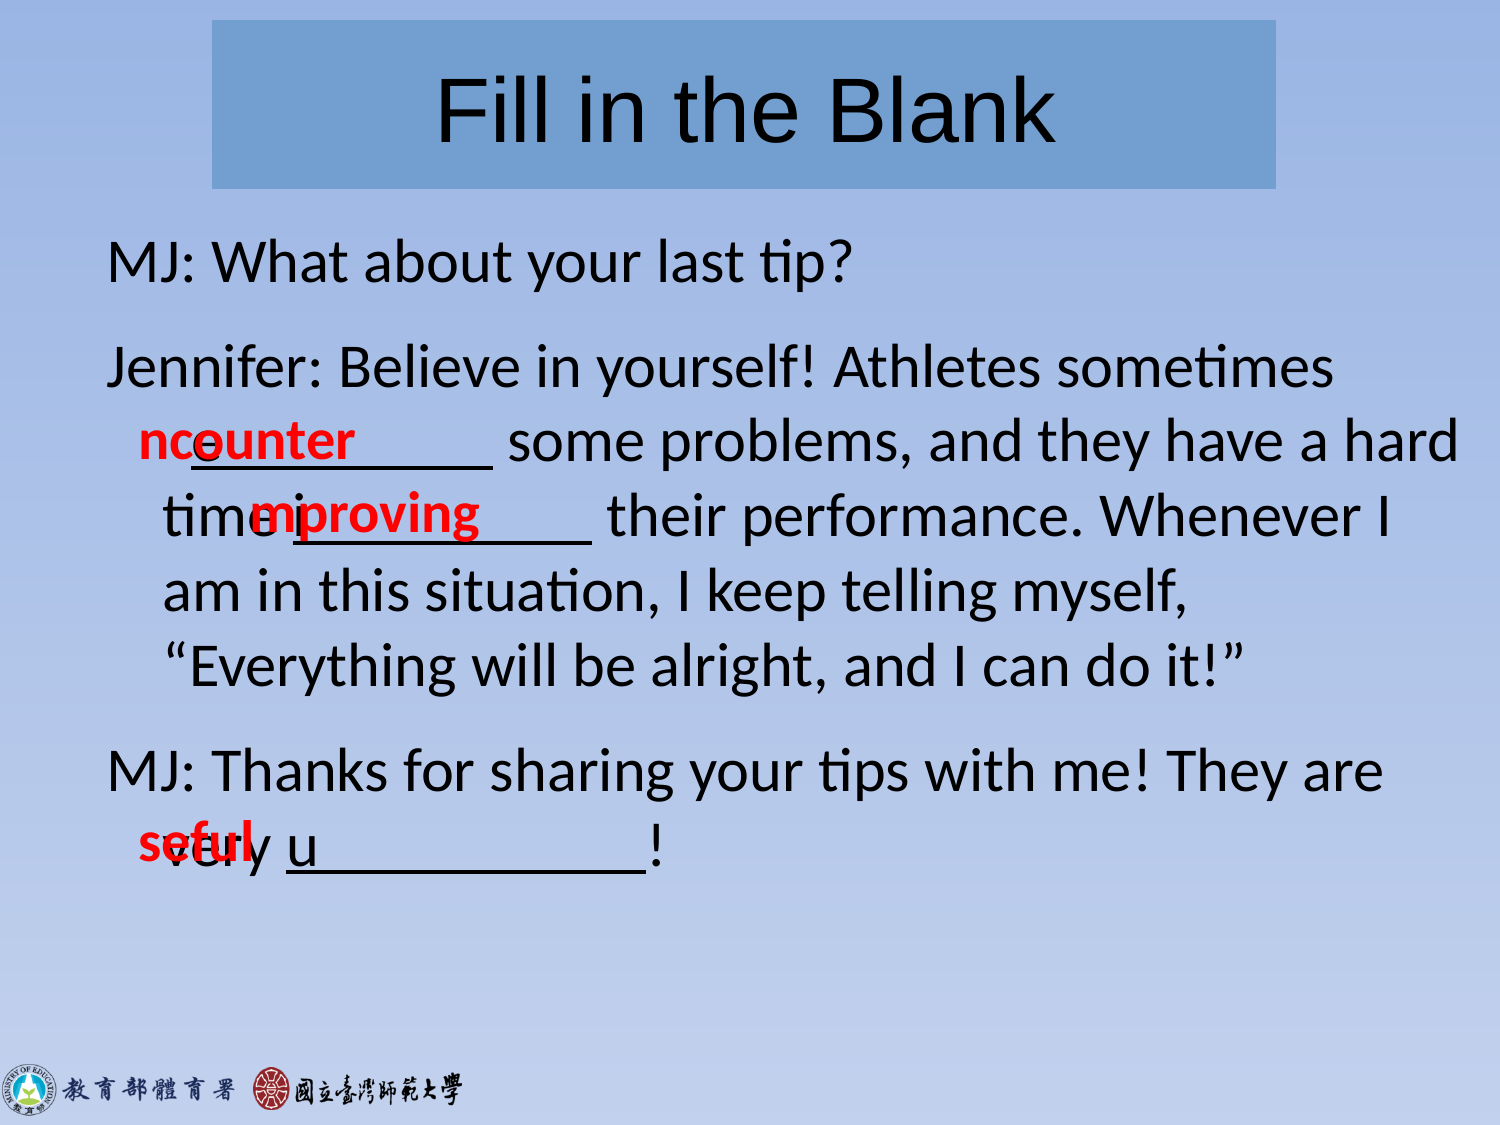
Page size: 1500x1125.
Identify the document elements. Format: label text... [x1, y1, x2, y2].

list MJ: What about your last tip? Jennifer: Believe in yourself! Athletes sometimes e some problems, and they have a hard time i their performance. Whenever I am in this situation, I keep telling myself, “Everything will be alright, and I can do it!” MJ: Thanks for sharing your tips with me! They are very u ! [35, 212, 1500, 956]
text_box seful [123, 796, 270, 881]
text_box mproving [234, 467, 499, 553]
text_box ncounter [123, 393, 375, 480]
title Fill in the Blank [70, 11, 1421, 200]
